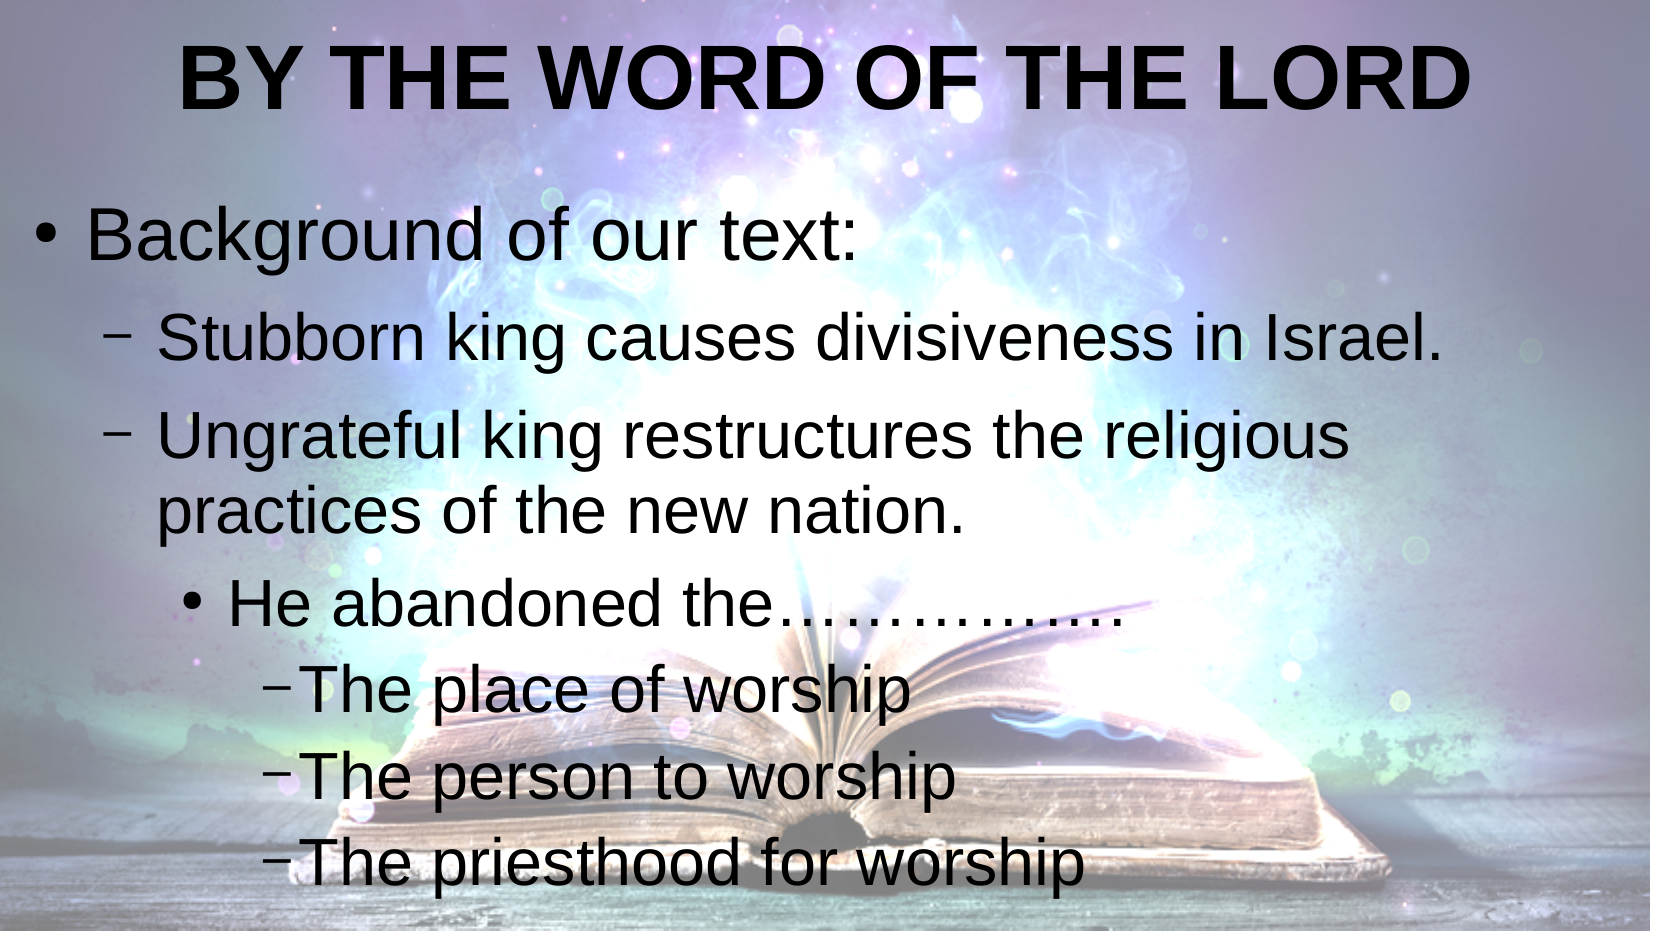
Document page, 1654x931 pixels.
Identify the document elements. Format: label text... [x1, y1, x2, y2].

list Background of our text: Stubborn king causes divisiveness in Israel. Ungrateful king restructures the religious practices of the new nation. He abandoned the……………. The place of worship The person to worship The priesthood for worship [15, 192, 1621, 931]
picture [0, 0, 1651, 931]
title BY THE WORD OF THE LORD [82, 0, 1571, 156]
